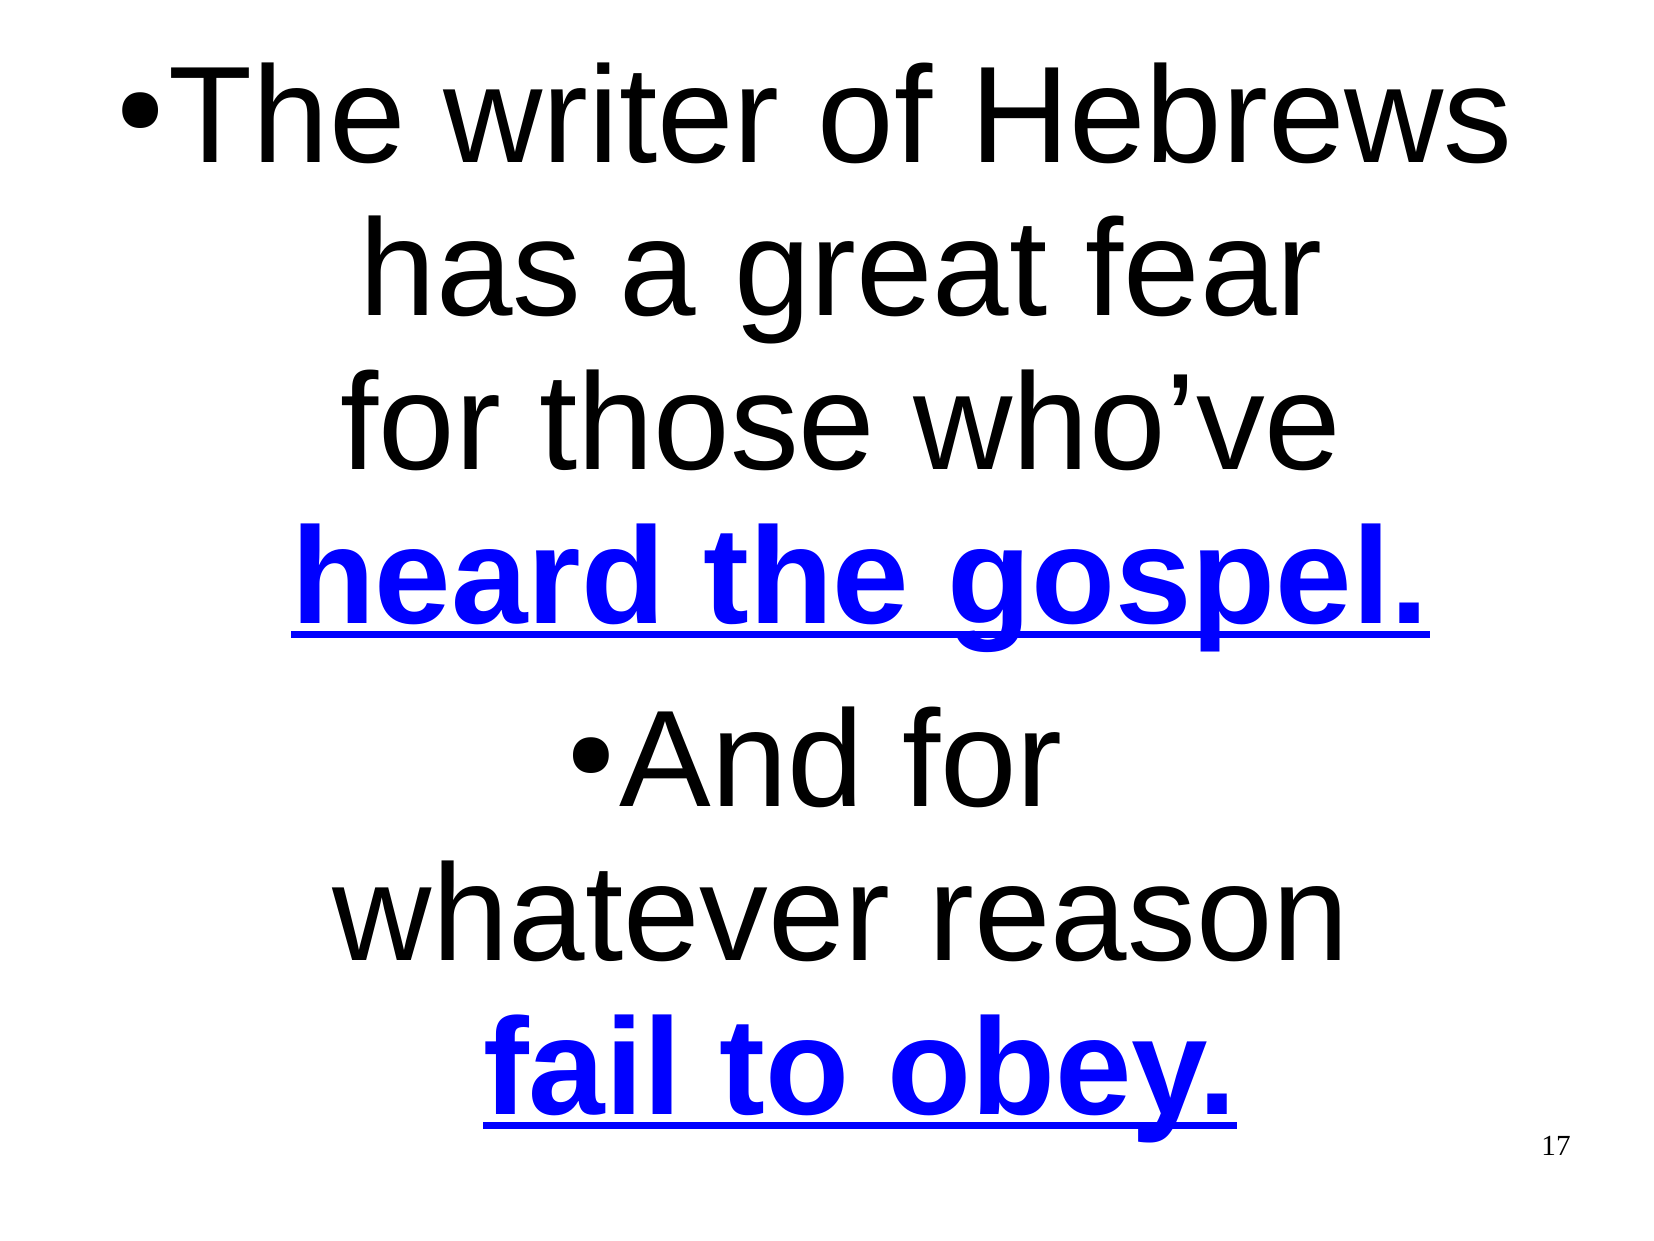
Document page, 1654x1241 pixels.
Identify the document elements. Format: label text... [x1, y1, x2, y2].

list The writer of Hebrews has a great fear for those who’ve heard the gospel. And for whatever reason fail to obey. [37, 37, 1613, 1238]
